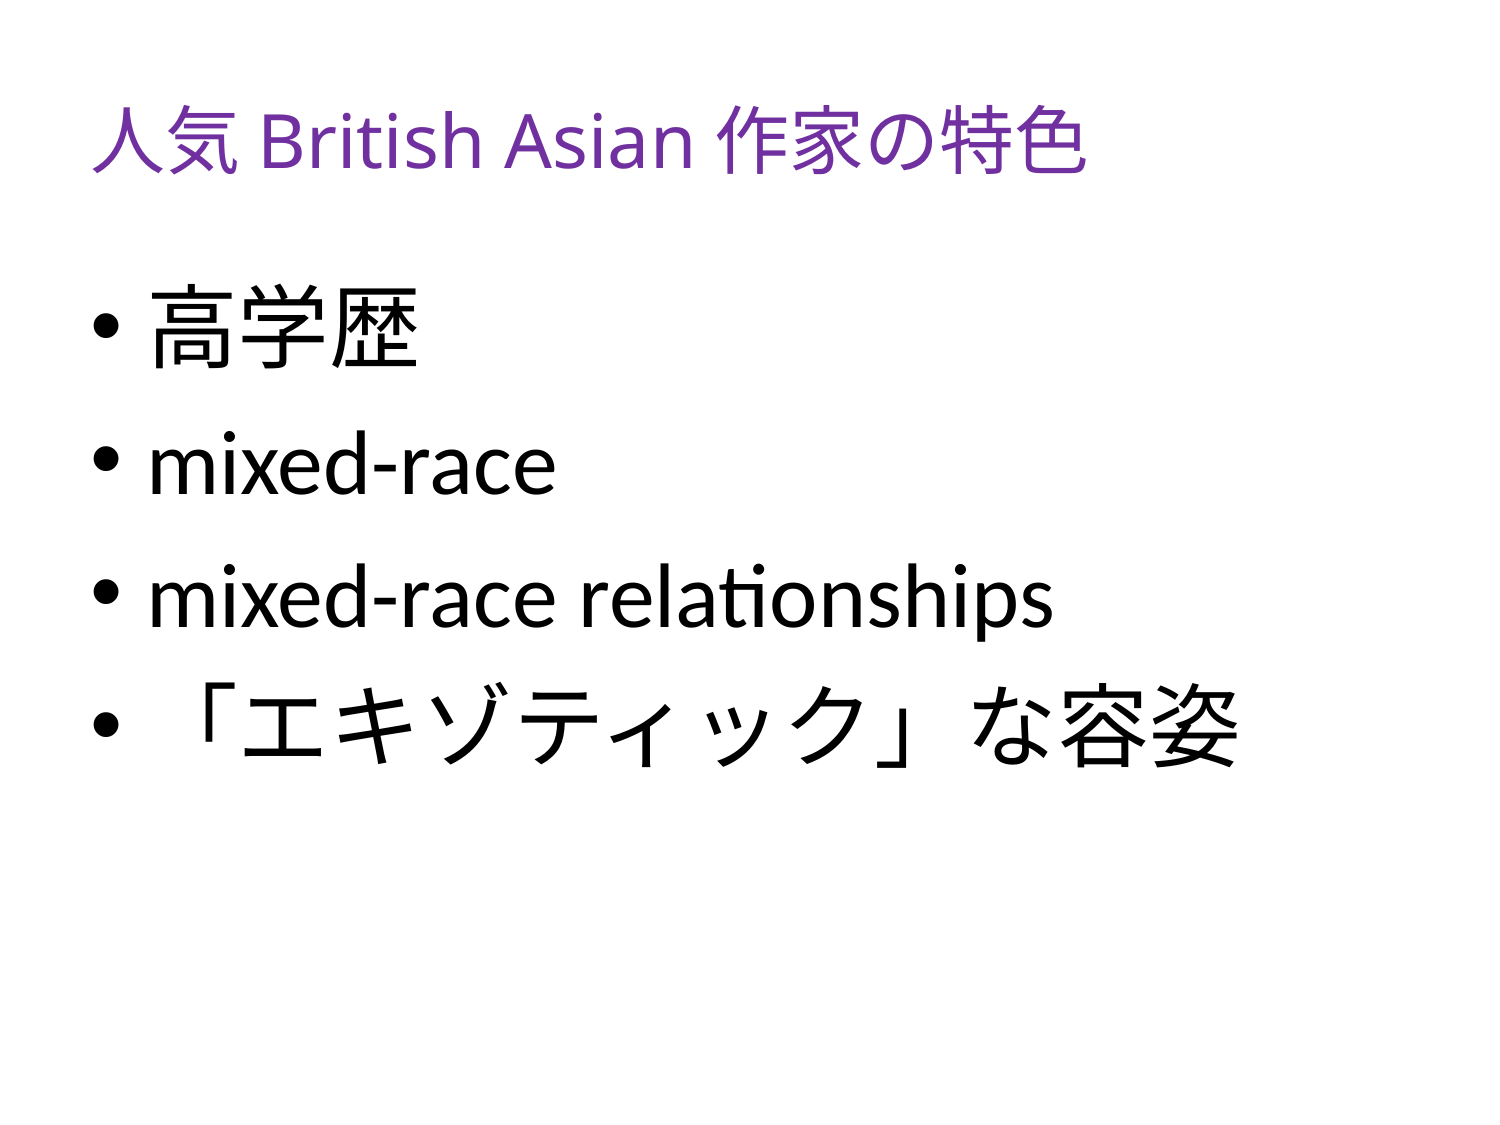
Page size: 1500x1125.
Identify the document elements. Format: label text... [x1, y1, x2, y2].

title 人気British Asian作家の特色 [75, 90, 1426, 197]
list 高学歴 mixed-race mixed-race relationships 「エキゾティック」な容姿 [75, 290, 1426, 1071]
